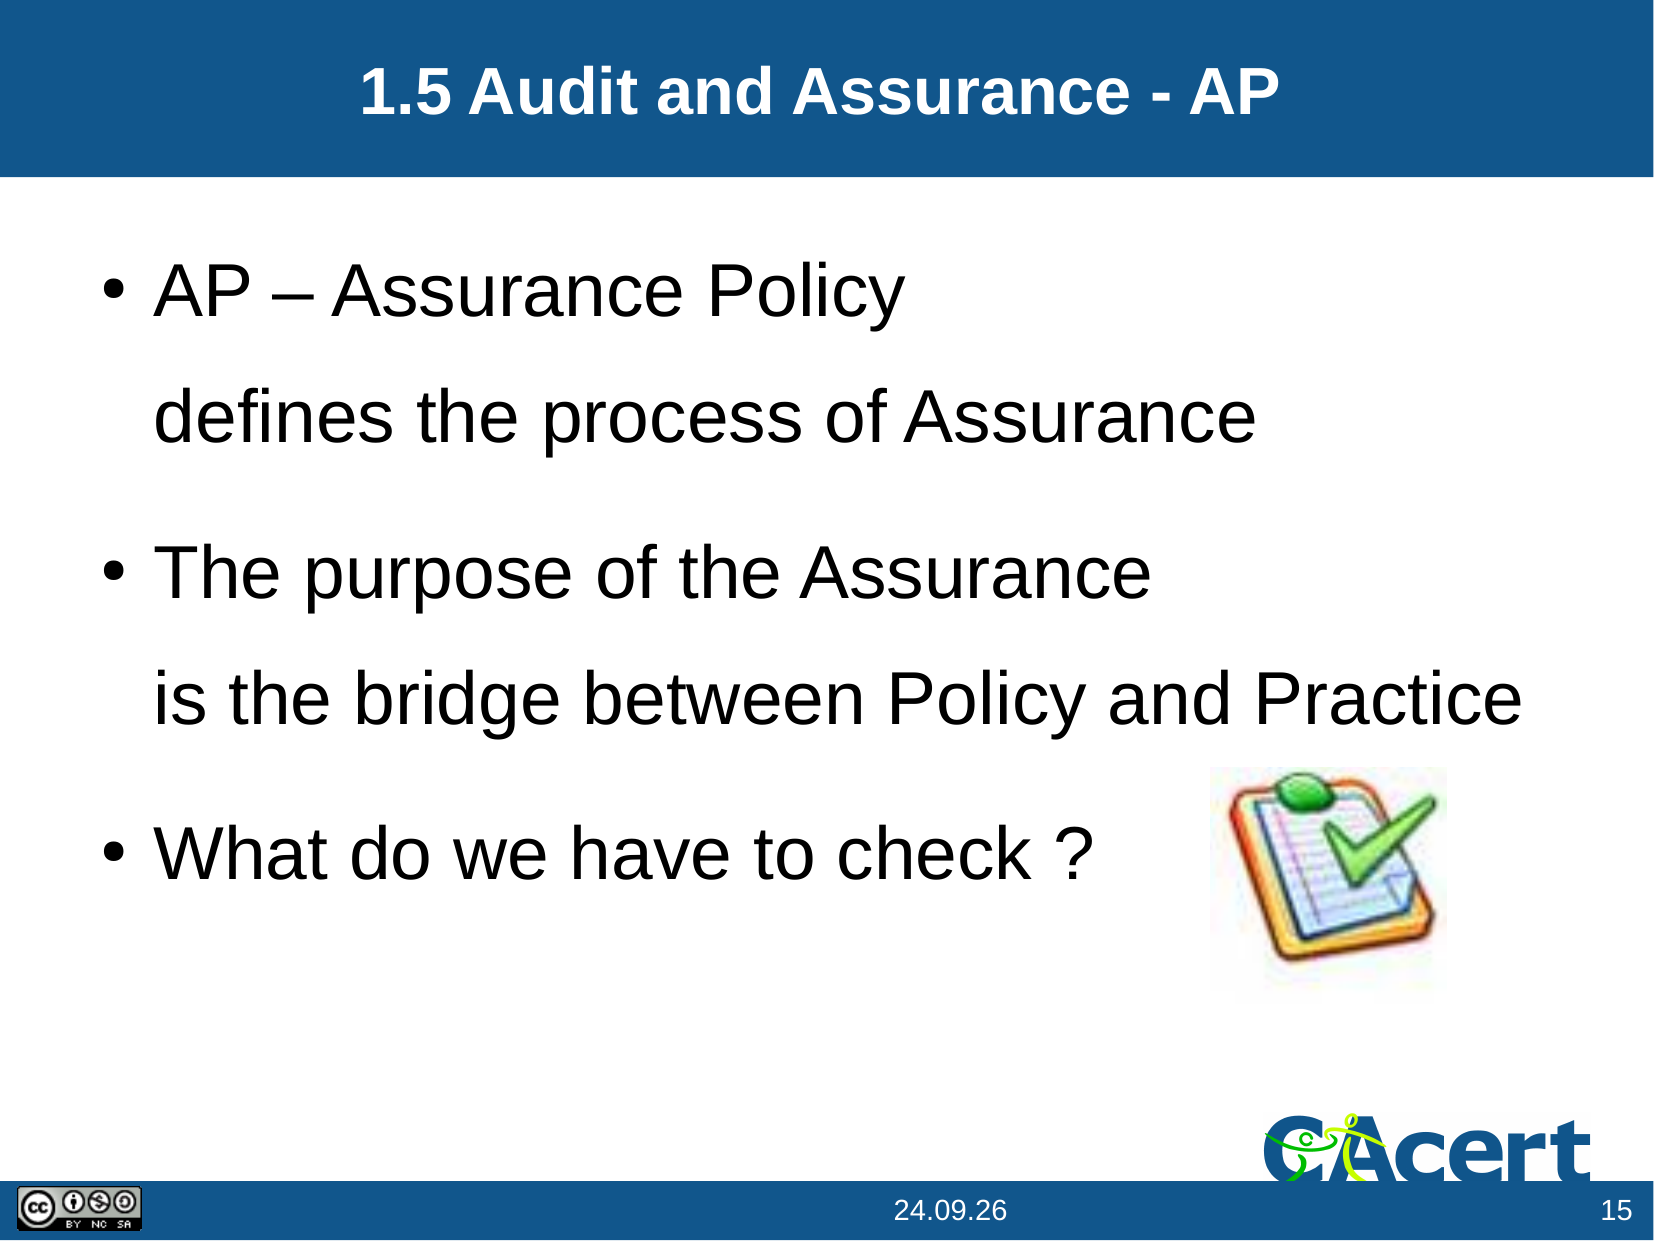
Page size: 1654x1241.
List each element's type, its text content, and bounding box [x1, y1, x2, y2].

picture [1210, 767, 1447, 1004]
list AP – Assurance Policy defines the process of Assurance The purpose of the Assurance is the bridge between Policy and Practice What do we have to check ? [82, 206, 1625, 1065]
title 1.5 Audit and Assurance - AP [76, 17, 1565, 166]
picture [17, 1186, 142, 1231]
picture [1263, 1112, 1591, 1181]
